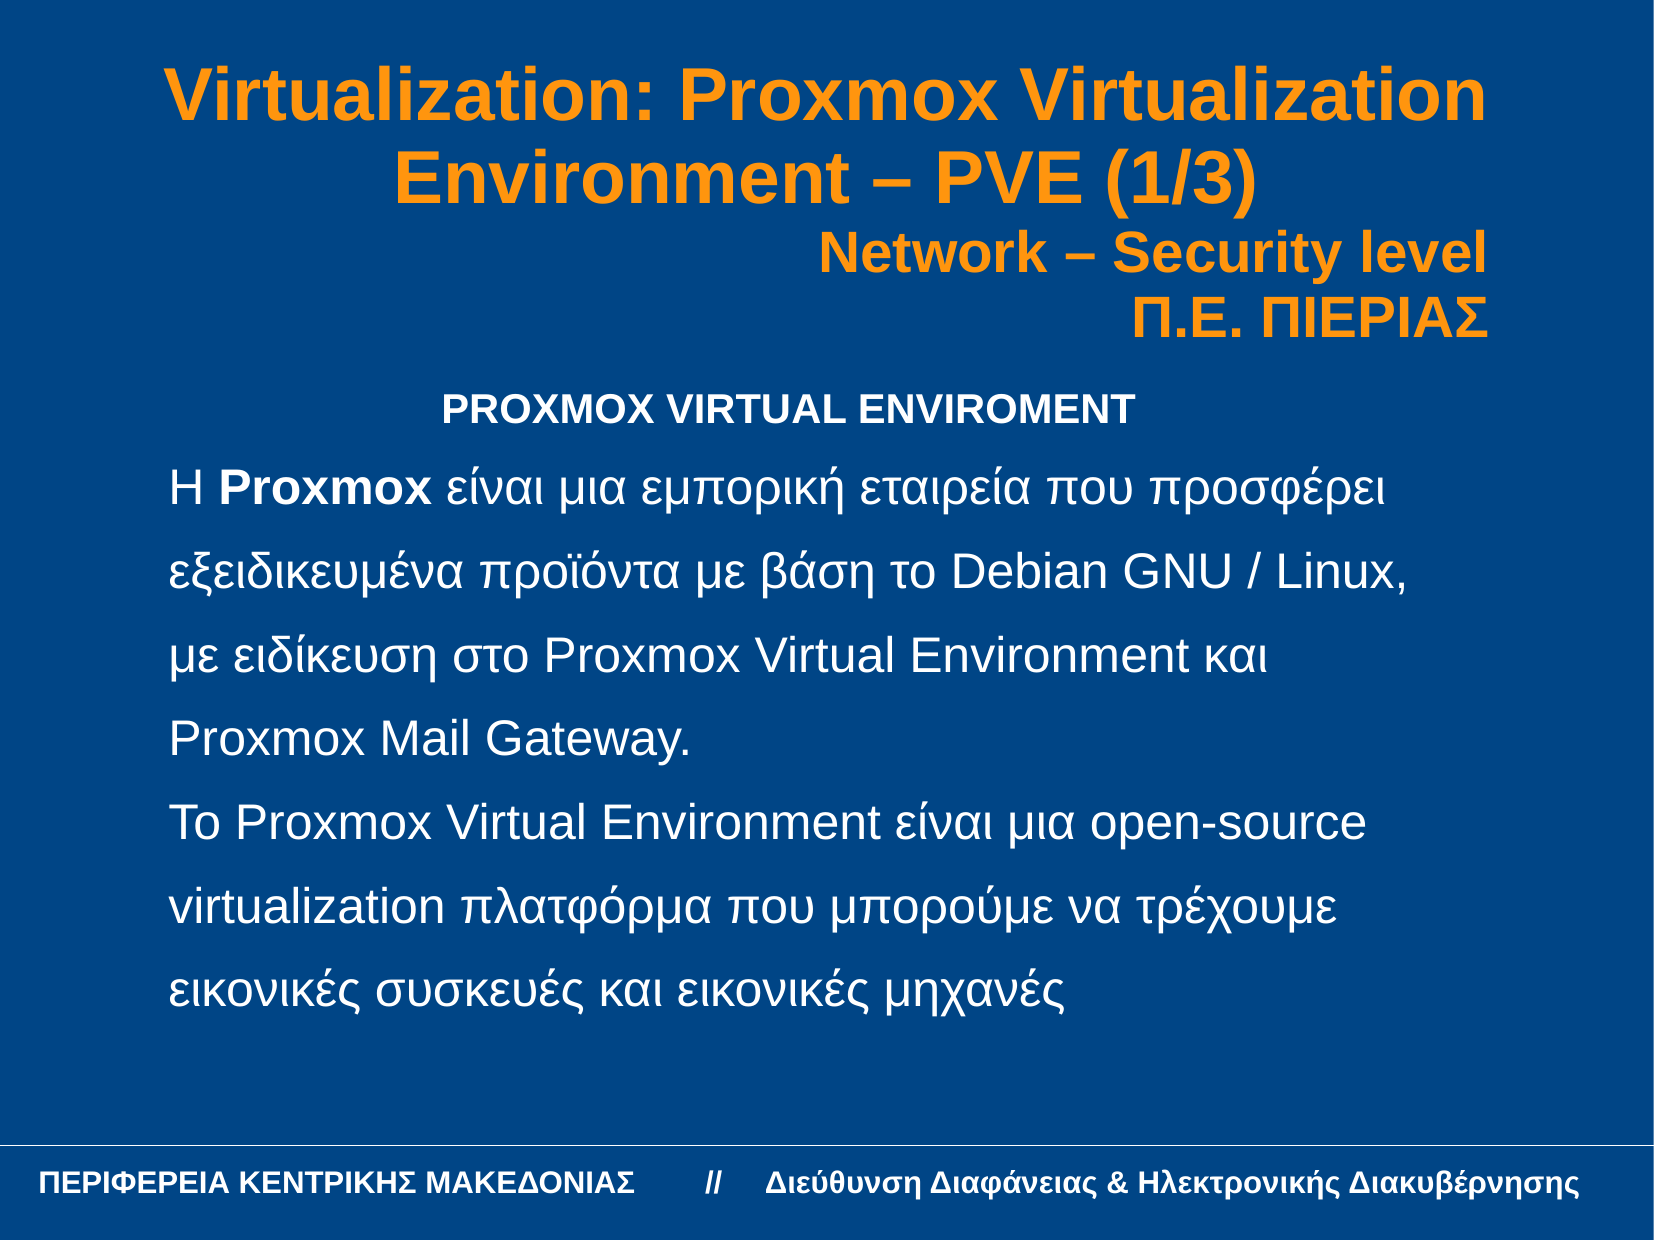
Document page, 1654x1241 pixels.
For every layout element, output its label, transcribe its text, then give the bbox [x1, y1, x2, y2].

text_box Virtualization: Proxmox Virtualization Environment – PVE (1/3) Network – Security level Π.Ε. ΠΙΕΡΙΑΣ [82, 47, 1571, 253]
text_box ΠΕΡΙΦΕΡΕΙΑ ΚΕΝΤΡΙΚΗΣ ΜΑΚΕΔΟΝΙΑΣ // Διεύθυνση Διαφάνειας & Ηλεκτρονικής Διακυβέρνησης [23, 1157, 1654, 1208]
text_box PROXMOX VIRTUAL ENVIROMENT Η Proxmox είναι μια εμπορική εταιρεία που προσφέρει εξειδικευμένα προϊόντα με βάση το Debian GNU / Linux, με ειδίκευση στο Proxmox Virtual Environment και Proxmox Mail Gateway. Το Proxmox Virtual Environment είναι μια open-source virtualization πλατφόρμα που μπορούμε να τρέχουμε εικονικές συσκευές και εικονικές μηχανές [153, 377, 1465, 1040]
